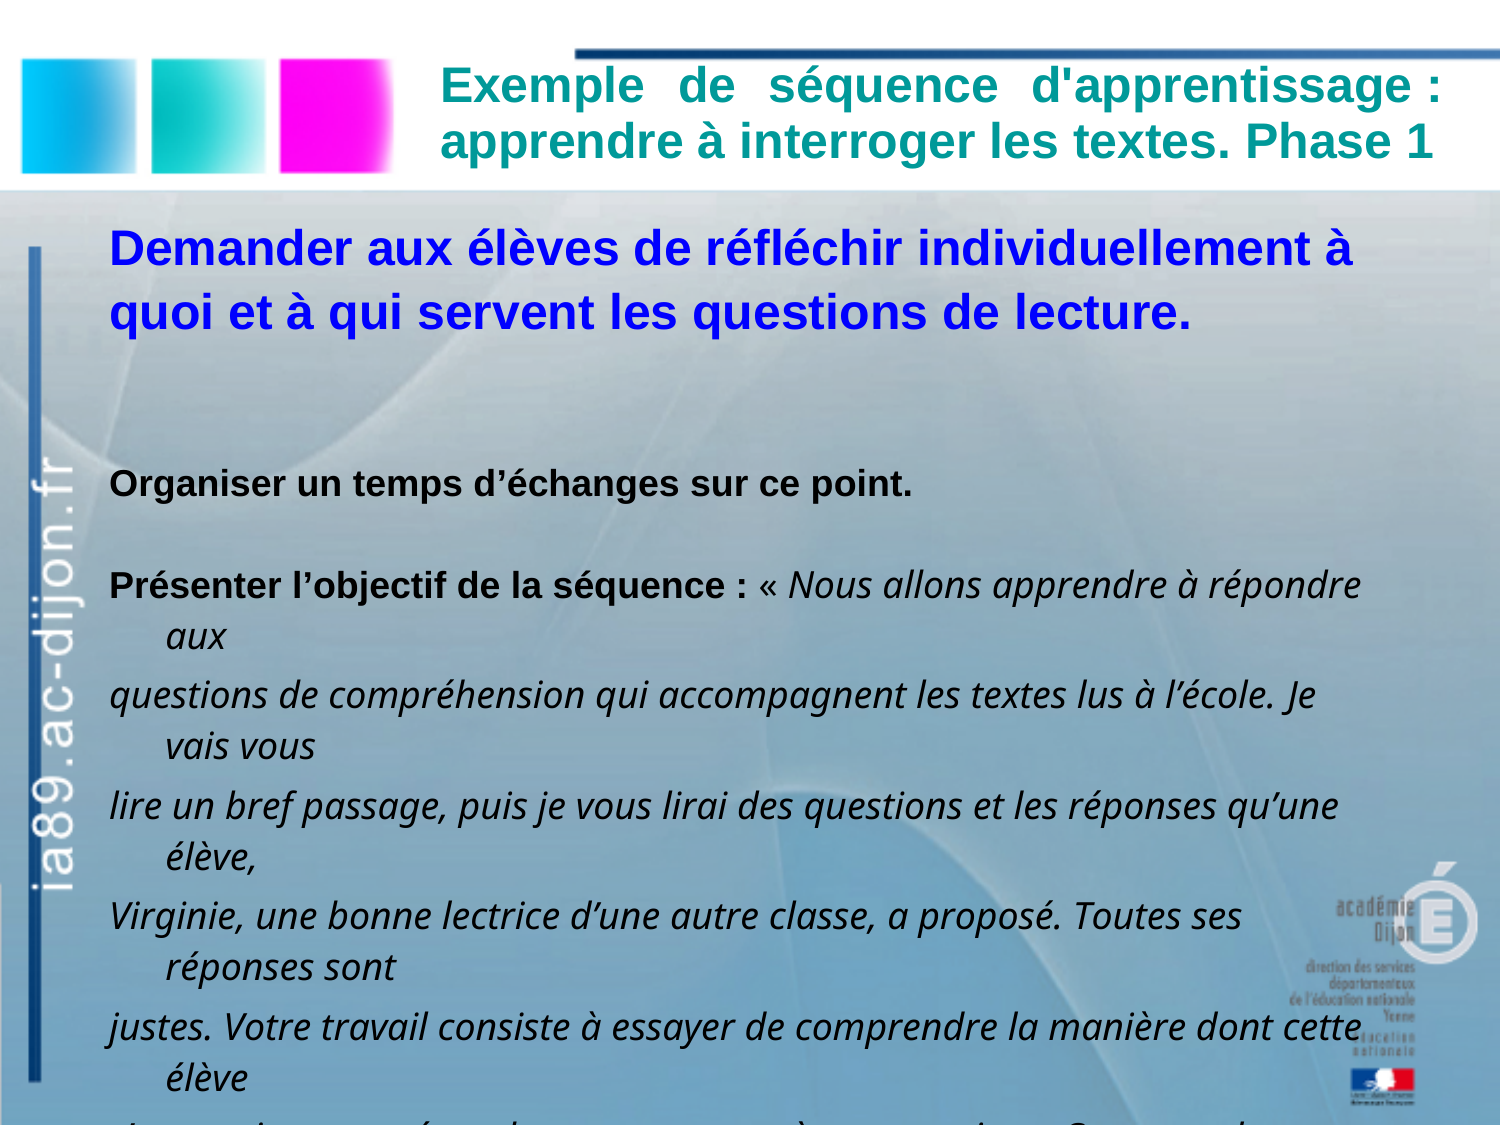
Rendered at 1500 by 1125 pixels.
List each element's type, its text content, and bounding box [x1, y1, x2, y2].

picture [0, 0, 1500, 1125]
title Exemple de séquence d'apprentissage : apprendre à interroger les textes. Phase 1 [425, 42, 1459, 185]
list Demander aux élèves de réfléchir individuellement à quoi et à qui servent les questions de lecture. Organiser un temps d’échanges sur ce point. Présenter l’objectif de la séquence : « Nous allons apprendre à répondre aux questions de compréhension qui accompagnent les textes lus à l’école. Je vais vous lire un bref passage, puis je vous lirai des questions et les réponses qu’une élève, Virginie, une bonne lectrice d’une autre classe, a proposé. Toutes ses réponses sont justes. Votre travail consiste à essayer de comprendre la manière dont cette élève s’y est prise pour répondre correctement à ces questions. Cet exemple est un extrait de texte, mais on ne sait pas de quelle sorte de livre il provient. » [94, 212, 1388, 969]
